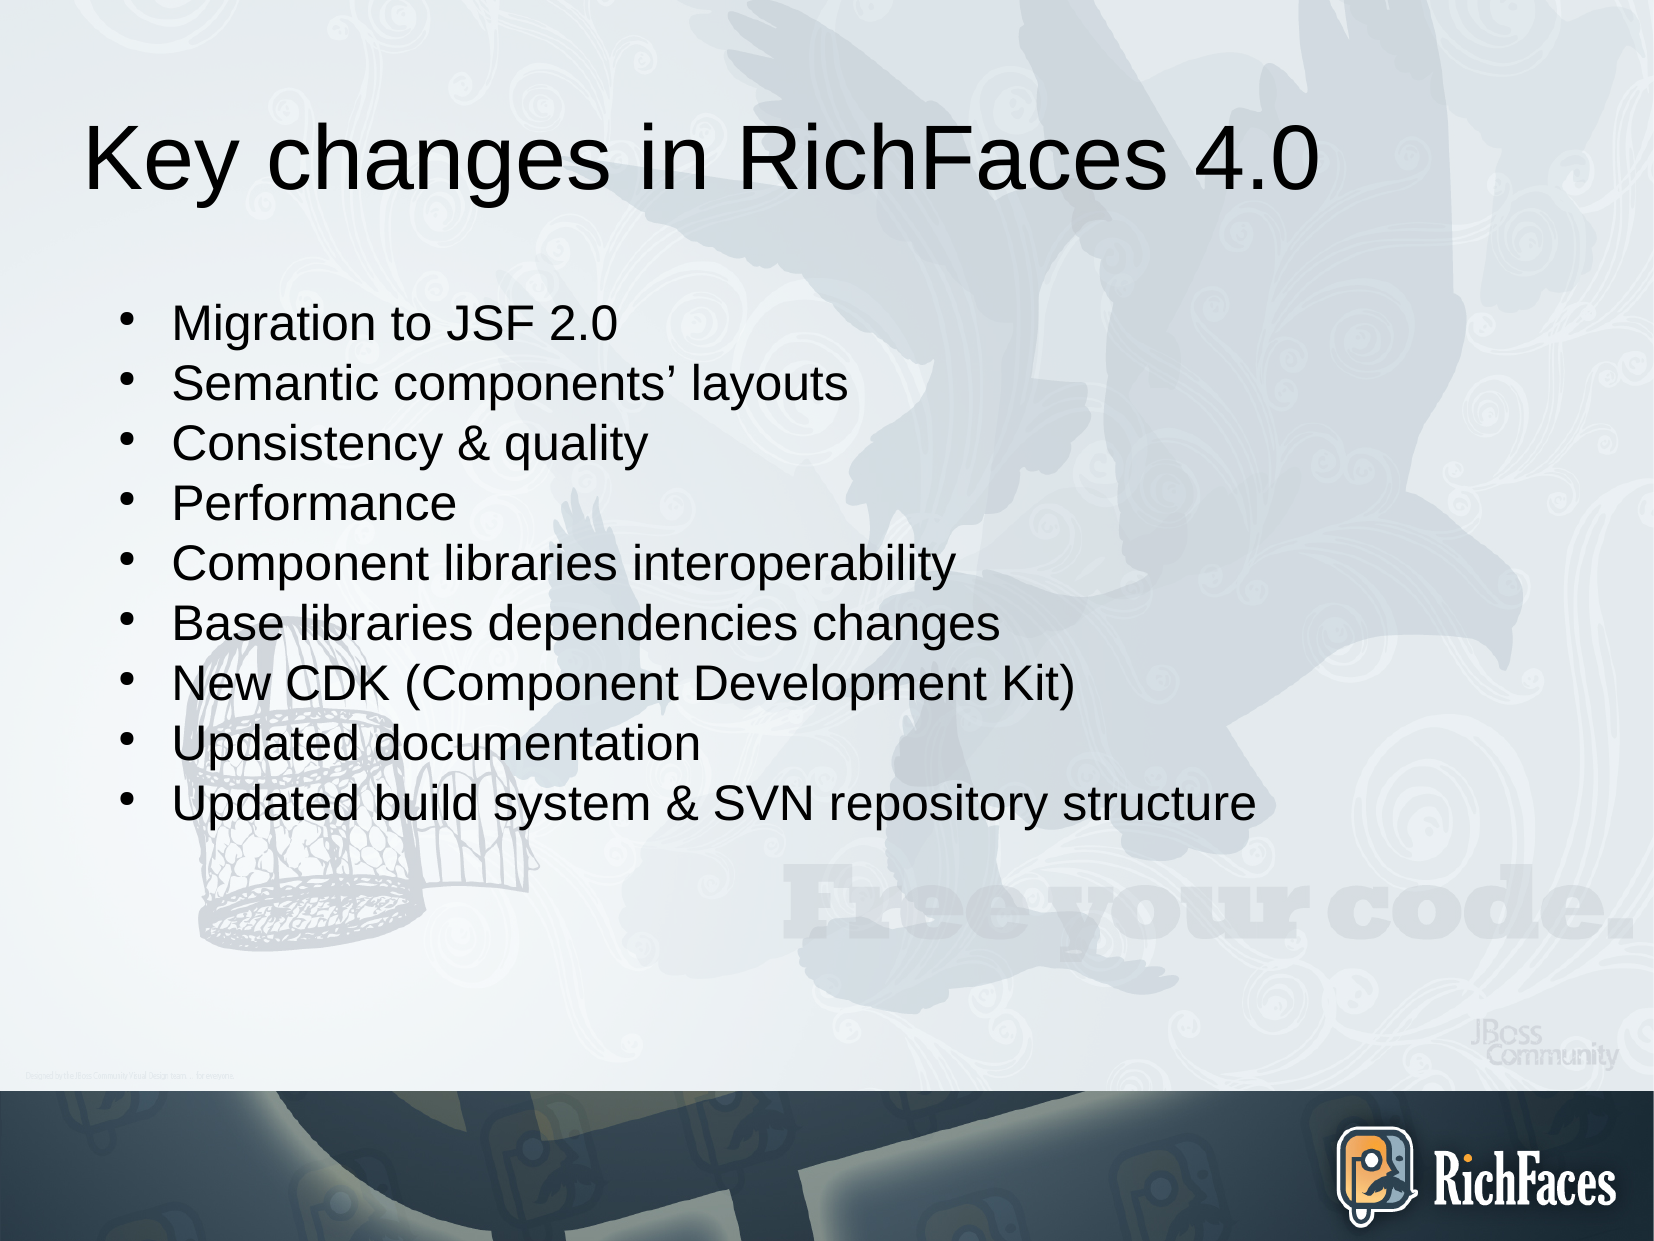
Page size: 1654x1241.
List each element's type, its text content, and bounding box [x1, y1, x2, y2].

title Key changes in RichFaces 4.0 [82, 97, 1571, 209]
list Migration to JSF 2.0 Semantic components’ layouts Consistency & quality Performance Component libraries interoperability Base libraries dependencies changes New CDK (Component Development Kit) Updated documentation Updated build system & SVN repository structure [82, 290, 1571, 1094]
